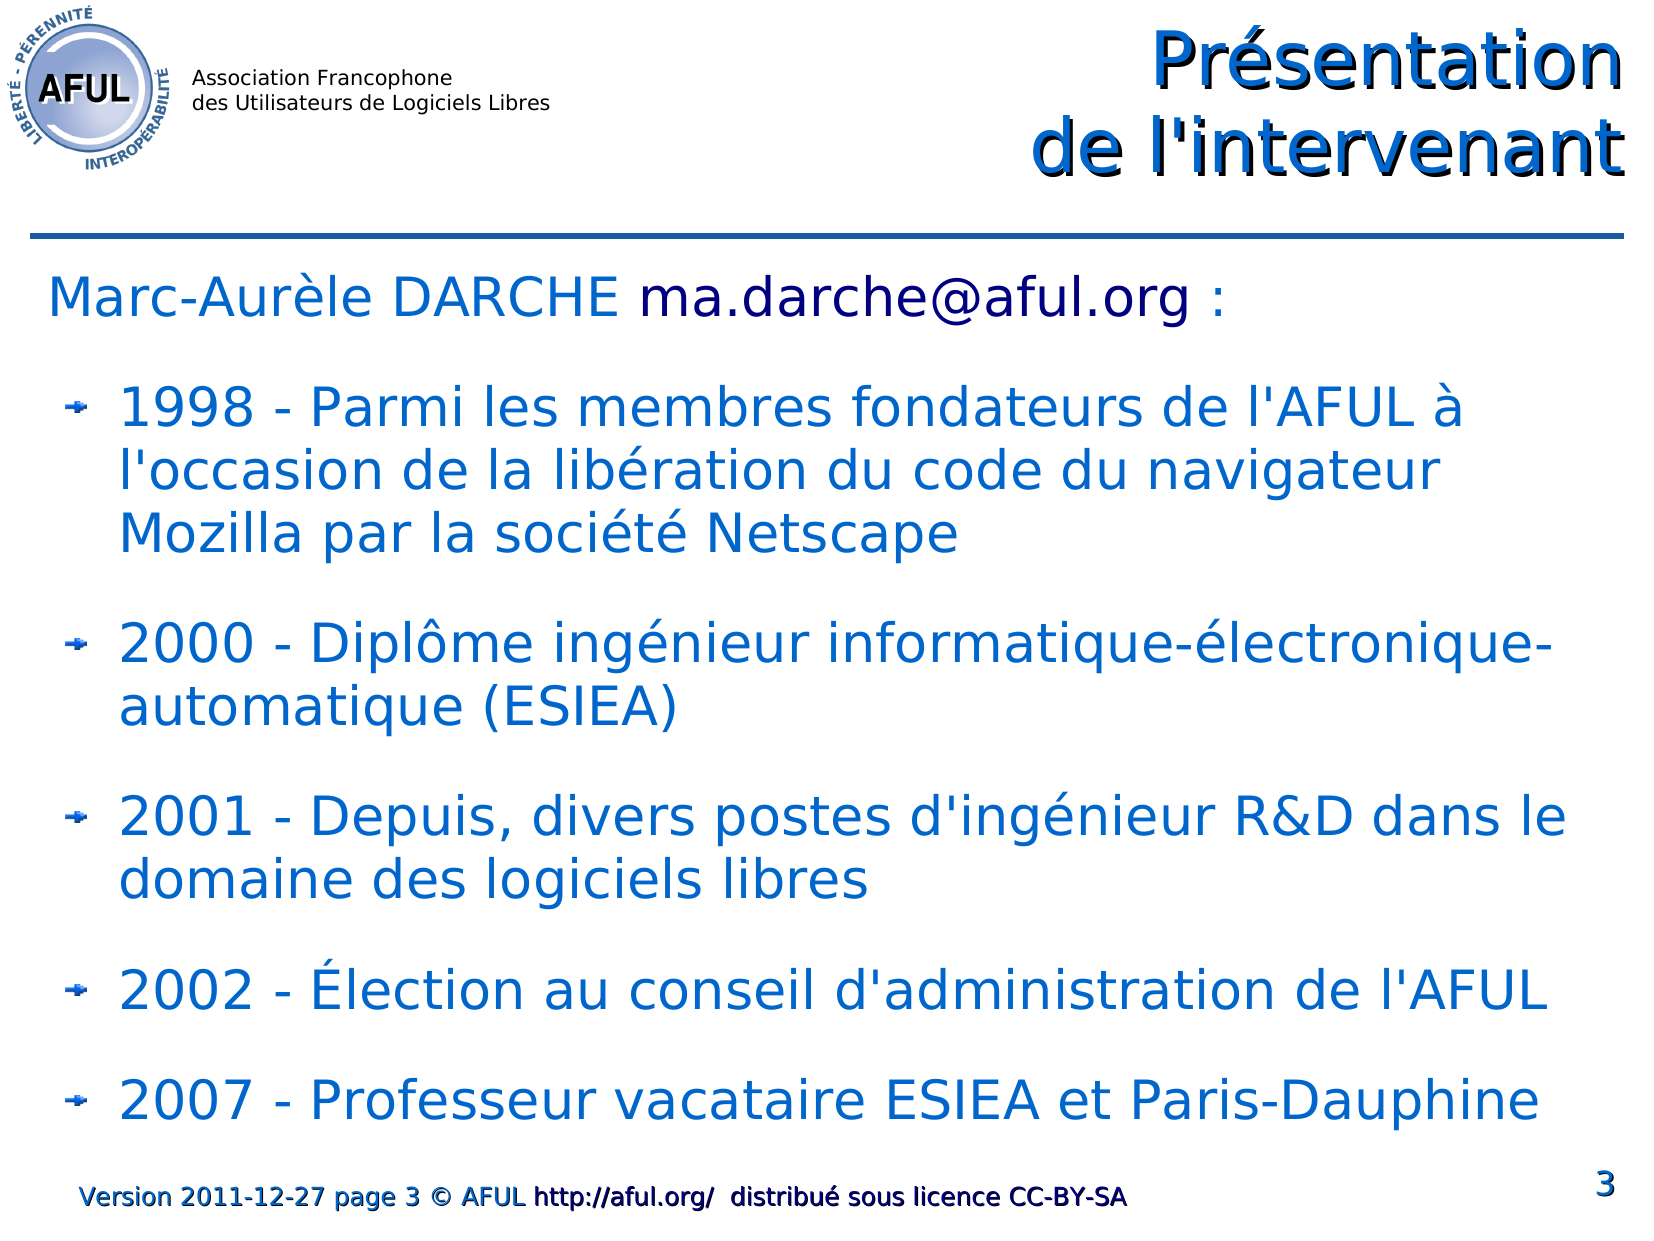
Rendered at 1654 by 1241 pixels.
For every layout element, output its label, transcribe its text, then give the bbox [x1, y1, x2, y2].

list Marc-Aurèle DARCHE ma.darche@aful.org : 1998 - Parmi les membres fondateurs de l'AFUL à l'occasion de la libération du code du navigateur Mozilla par la société Netscape 2000 - Diplôme ingénieur informatique-électronique-automatique (ESIEA) 2001 - Depuis, divers postes d'ingénieur R&D dans le domaine des logiciels libres 2002 - Élection au conseil d'administration de l'AFUL 2007 - Professeur vacataire ESIEA et Paris-Dauphine [47, 265, 1595, 1196]
picture [0, 0, 178, 178]
title Présentation de l'intervenant [501, 0, 1625, 207]
